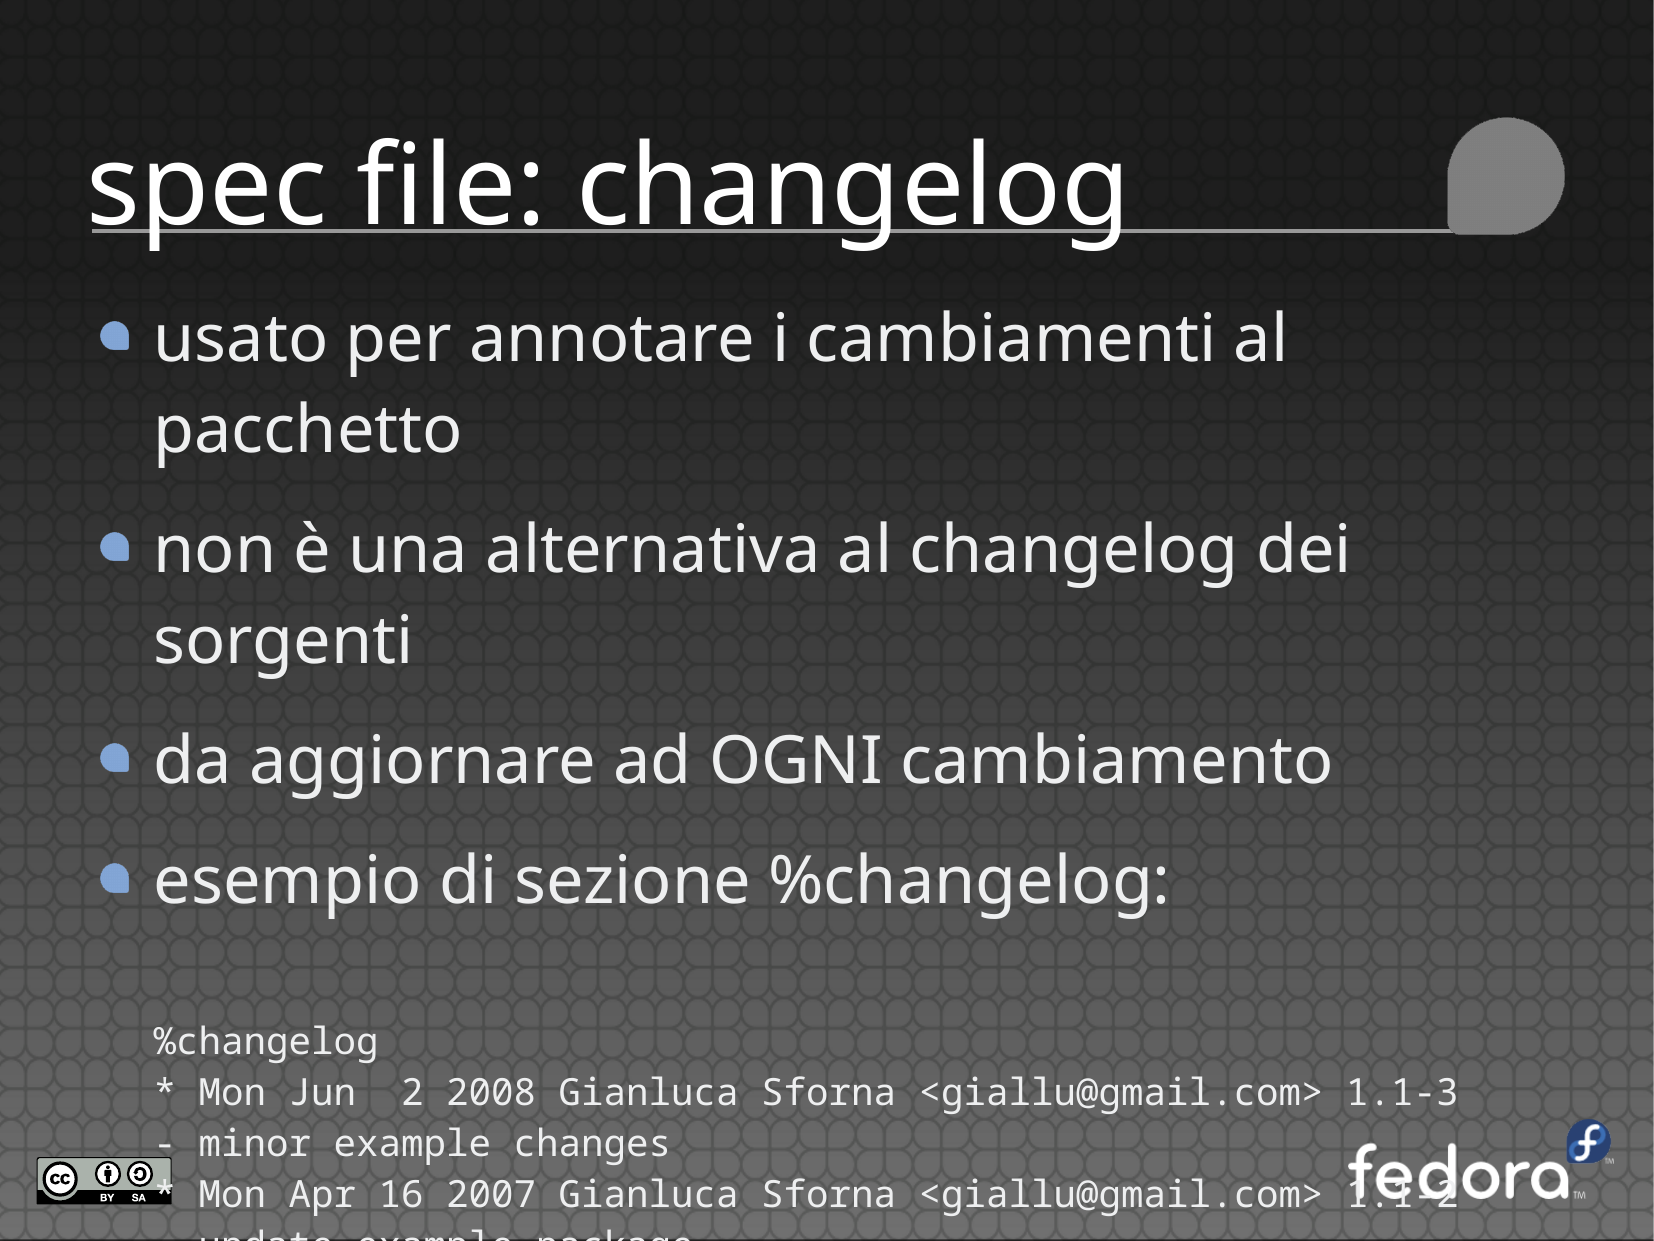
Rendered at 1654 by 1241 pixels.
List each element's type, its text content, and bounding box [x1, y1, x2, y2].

title spec file: changelog [86, 110, 1576, 251]
list usato per annotare i cambiamenti al pacchetto non è una alternativa al changelog dei sorgenti da aggiornare ad OGNI cambiamento esempio di sezione %changelog: %changelog * Mon Jun 2 2008 Gianluca Sforna <giallu@gmail.com> 1.1-3 - minor example changes * Mon Apr 16 2007 Gianluca Sforna <giallu@gmail.com> 1.1-2 - update example package * Sun May 14 2006 Gianluca Sforna <giallu@gmail.com> 1.1-1 - initial package [82, 290, 1571, 1073]
picture [0, 0, 1654, 1241]
